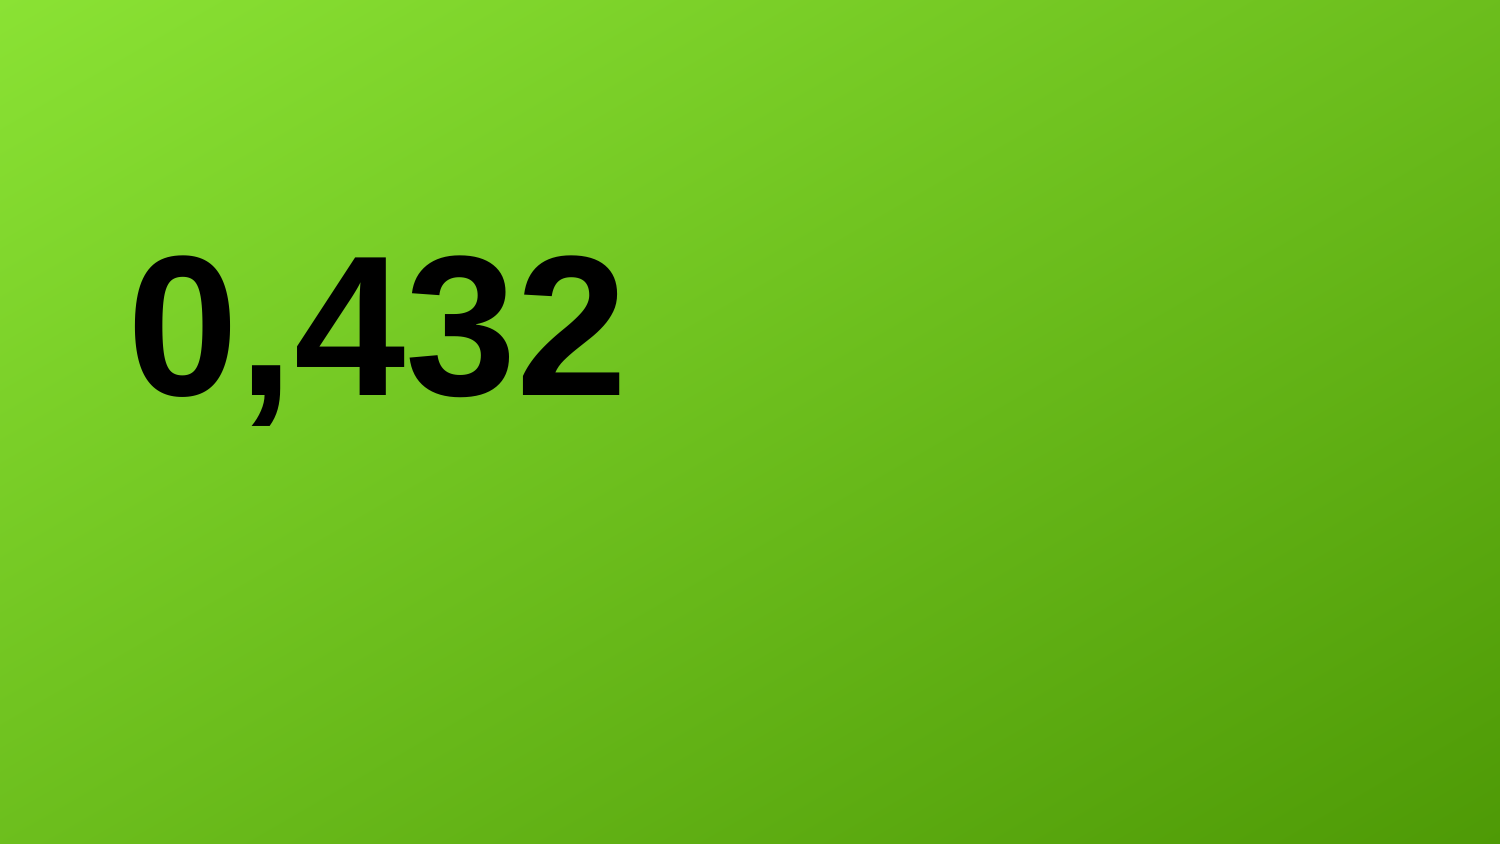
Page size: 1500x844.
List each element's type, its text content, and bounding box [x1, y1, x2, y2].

title 0,432 [112, 259, 1388, 451]
